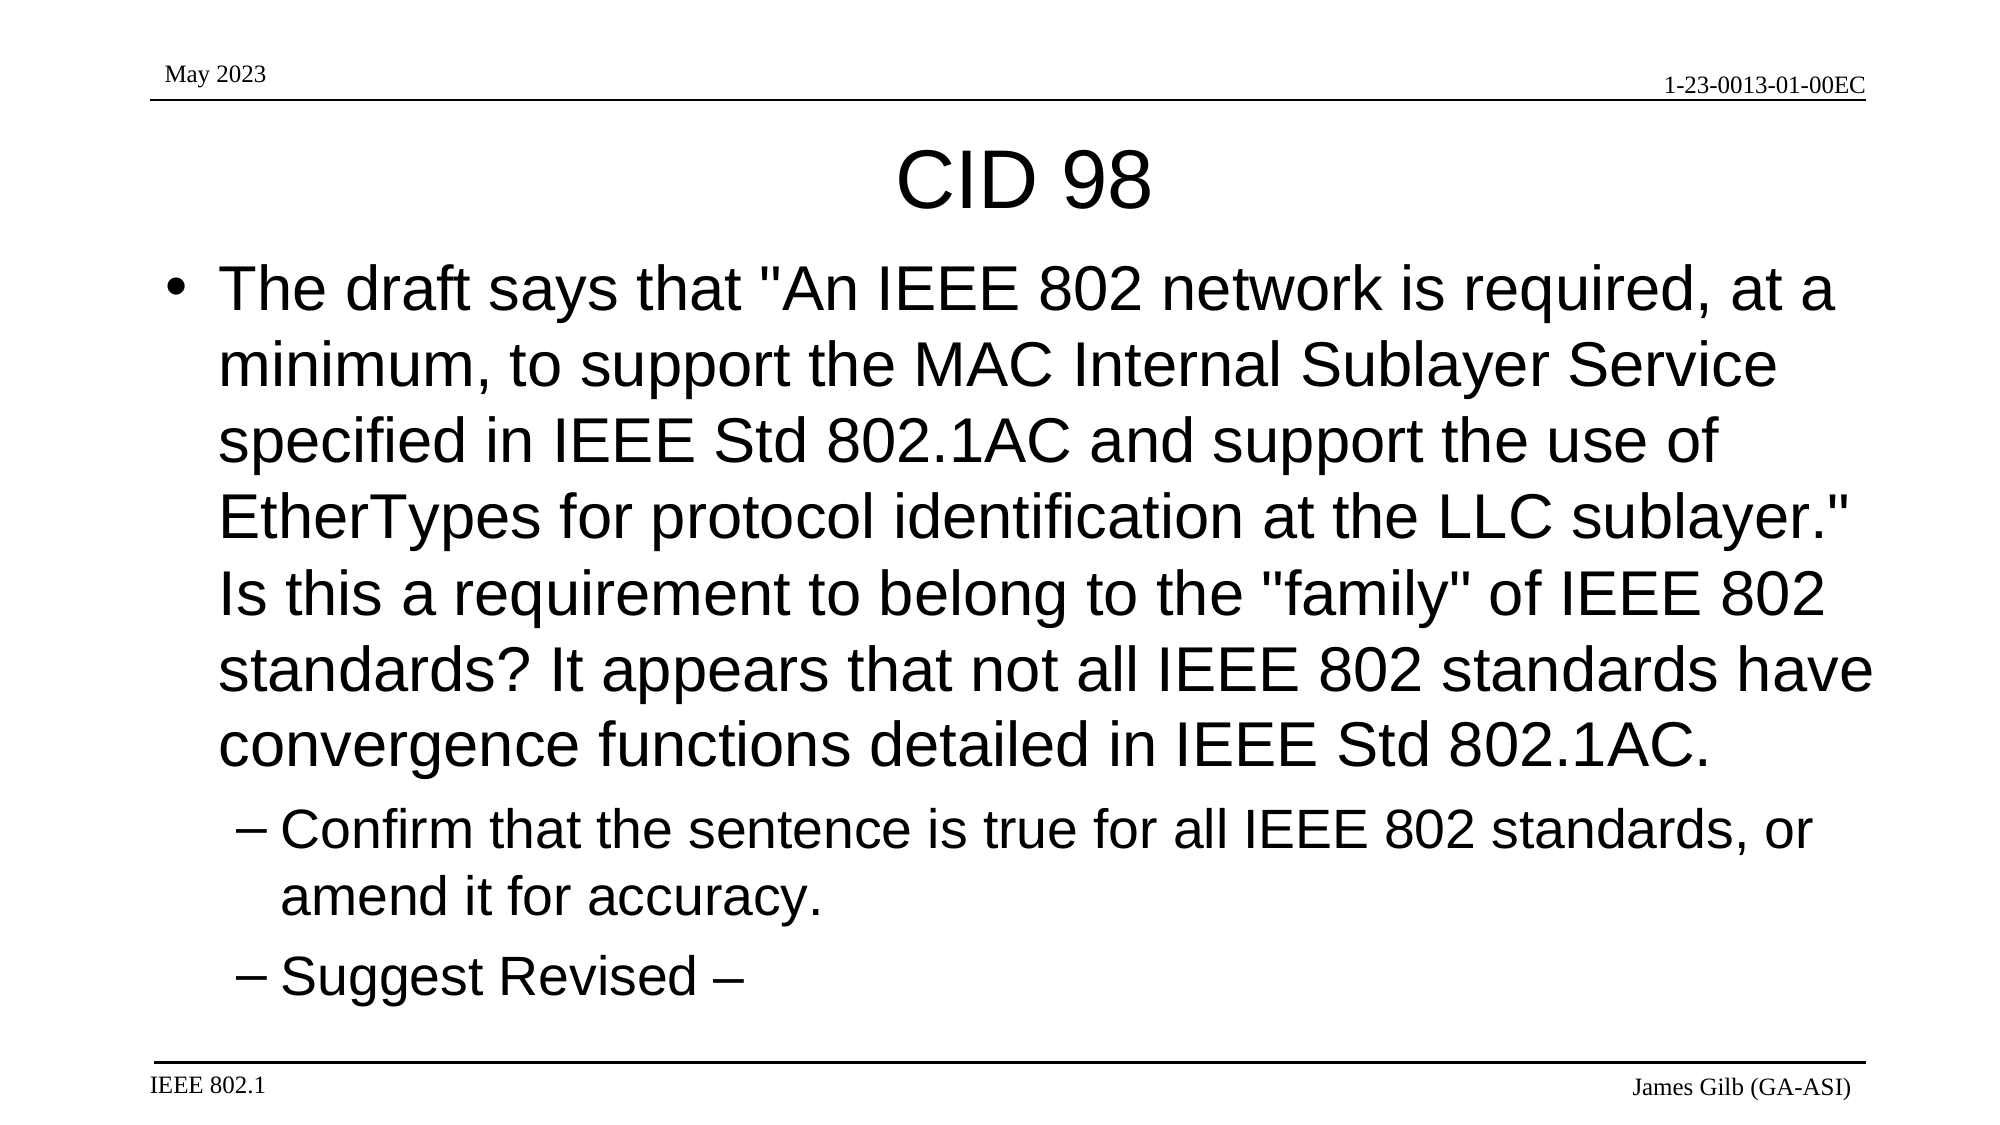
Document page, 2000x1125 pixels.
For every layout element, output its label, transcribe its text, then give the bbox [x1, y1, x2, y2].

title CID 98 [149, 112, 1900, 238]
list The draft says that "An IEEE 802 network is required, at a minimum, to support the MAC Internal Sublayer Service specified in IEEE Std 802.1AC and support the use of EtherTypes for protocol identification at the LLC sublayer." Is this a requirement to belong to the "family" of IEEE 802 standards? It appears that not all IEEE 802 standards have convergence functions detailed in IEEE Std 802.1AC. Confirm that the sentence is true for all IEEE 802 standards, or amend it for accuracy. Suggest Revised – [149, 239, 1900, 1051]
